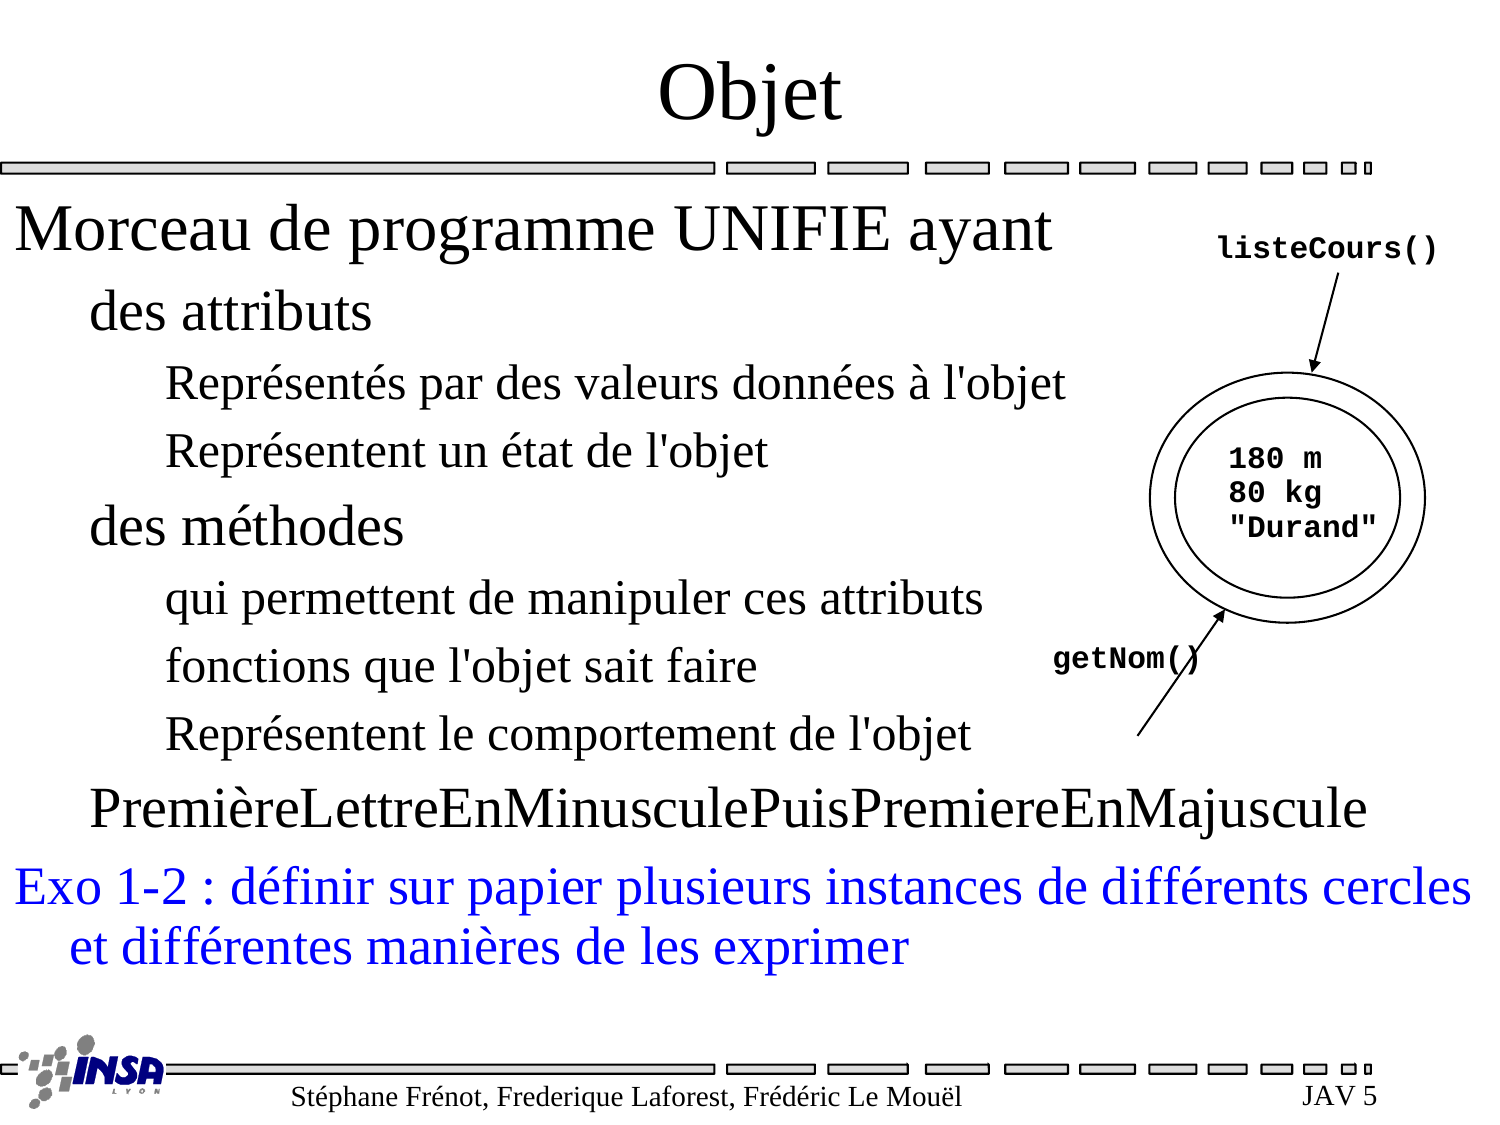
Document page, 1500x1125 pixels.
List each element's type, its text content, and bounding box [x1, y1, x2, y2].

text_box getNom() [1037, 635, 1218, 684]
text_box 180 m 80 kg "Durand" [1213, 435, 1394, 591]
list Morceau de programme UNIFIE ayant des attributs Représentés par des valeurs données à l'objet Représentent un état de l'objet des méthodes qui permettent de manipuler ces attributs fonctions que l'objet sait faire Représentent le comportement de l'objet PremièreLettreEnMinusculePuisPremiereEnMajuscule Exo 1-2 : définir sur papier plusieurs instances de différents cercles et différentes manières de les exprimer [0, 187, 1500, 1072]
text_box listeCours() [1200, 224, 1455, 274]
title Objet [112, 0, 1388, 187]
